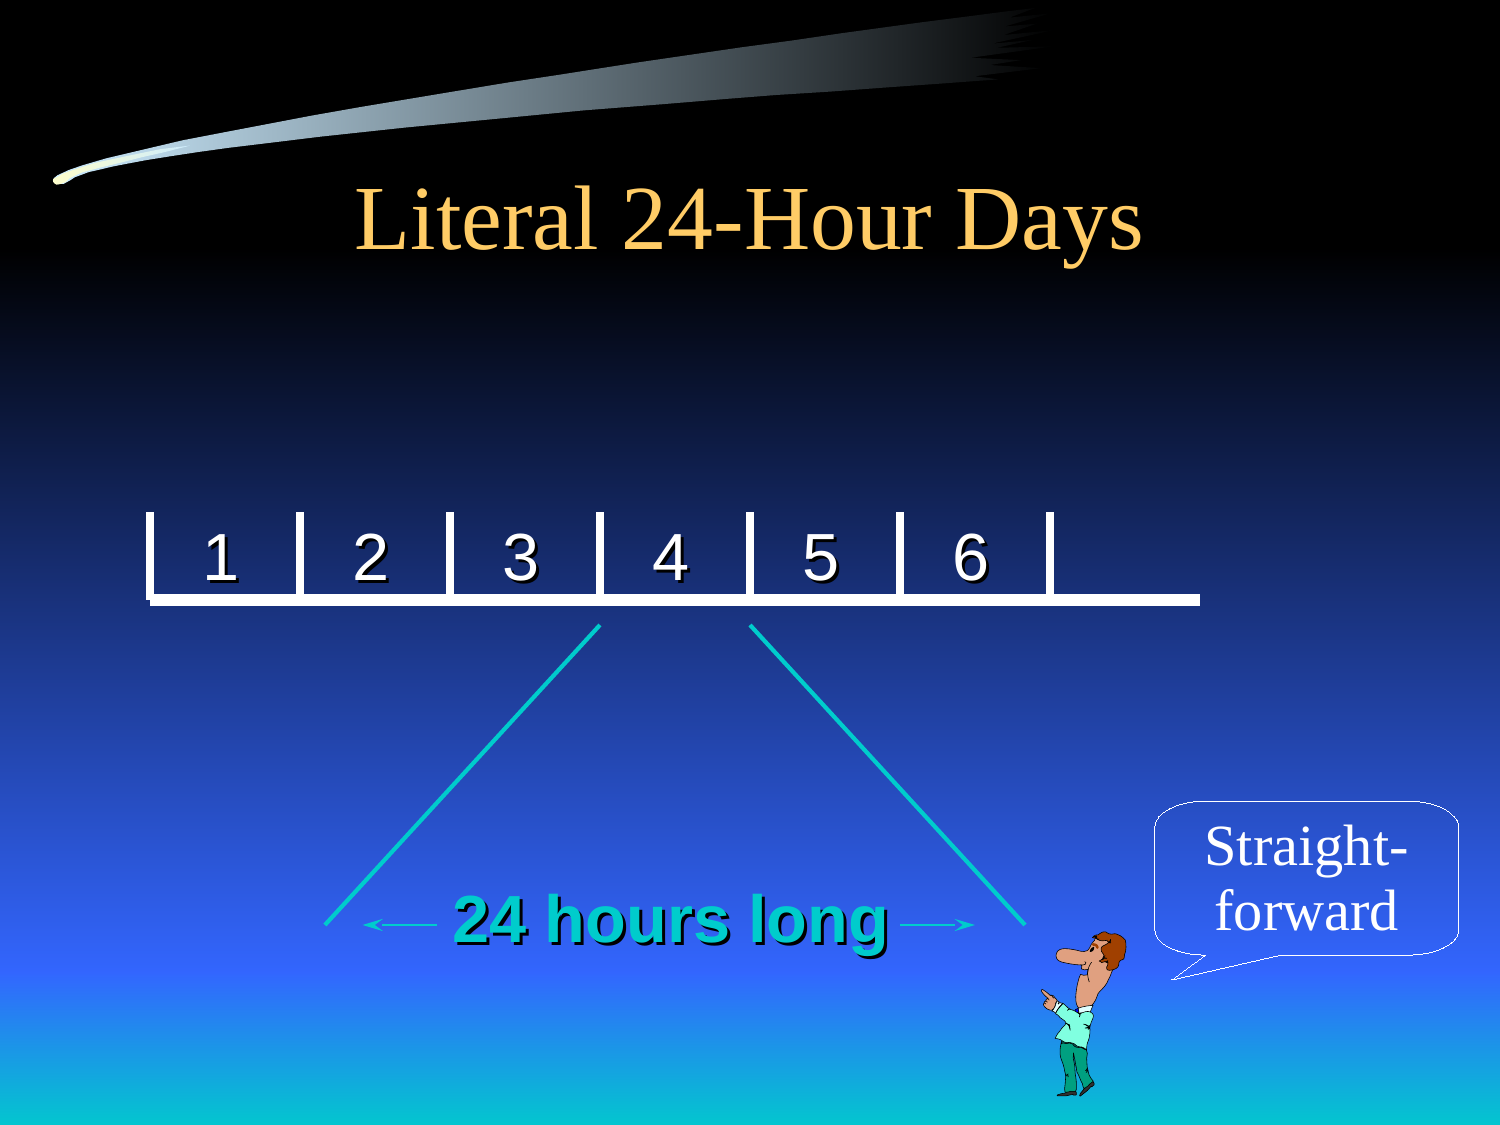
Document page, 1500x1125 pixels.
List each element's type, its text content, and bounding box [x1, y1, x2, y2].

text_box 5 [787, 512, 863, 603]
text_box 4 [637, 512, 713, 603]
text_box 24 hours long [437, 874, 950, 965]
text_box Straight- forward [1154, 801, 1459, 980]
text_box 1 [187, 512, 263, 603]
text_box 3 [487, 512, 563, 603]
text_box 6 [937, 512, 1013, 603]
text_box 2 [337, 512, 413, 603]
chart [1040, 931, 1127, 1097]
title Literal 24-Hour Days [112, 124, 1388, 313]
